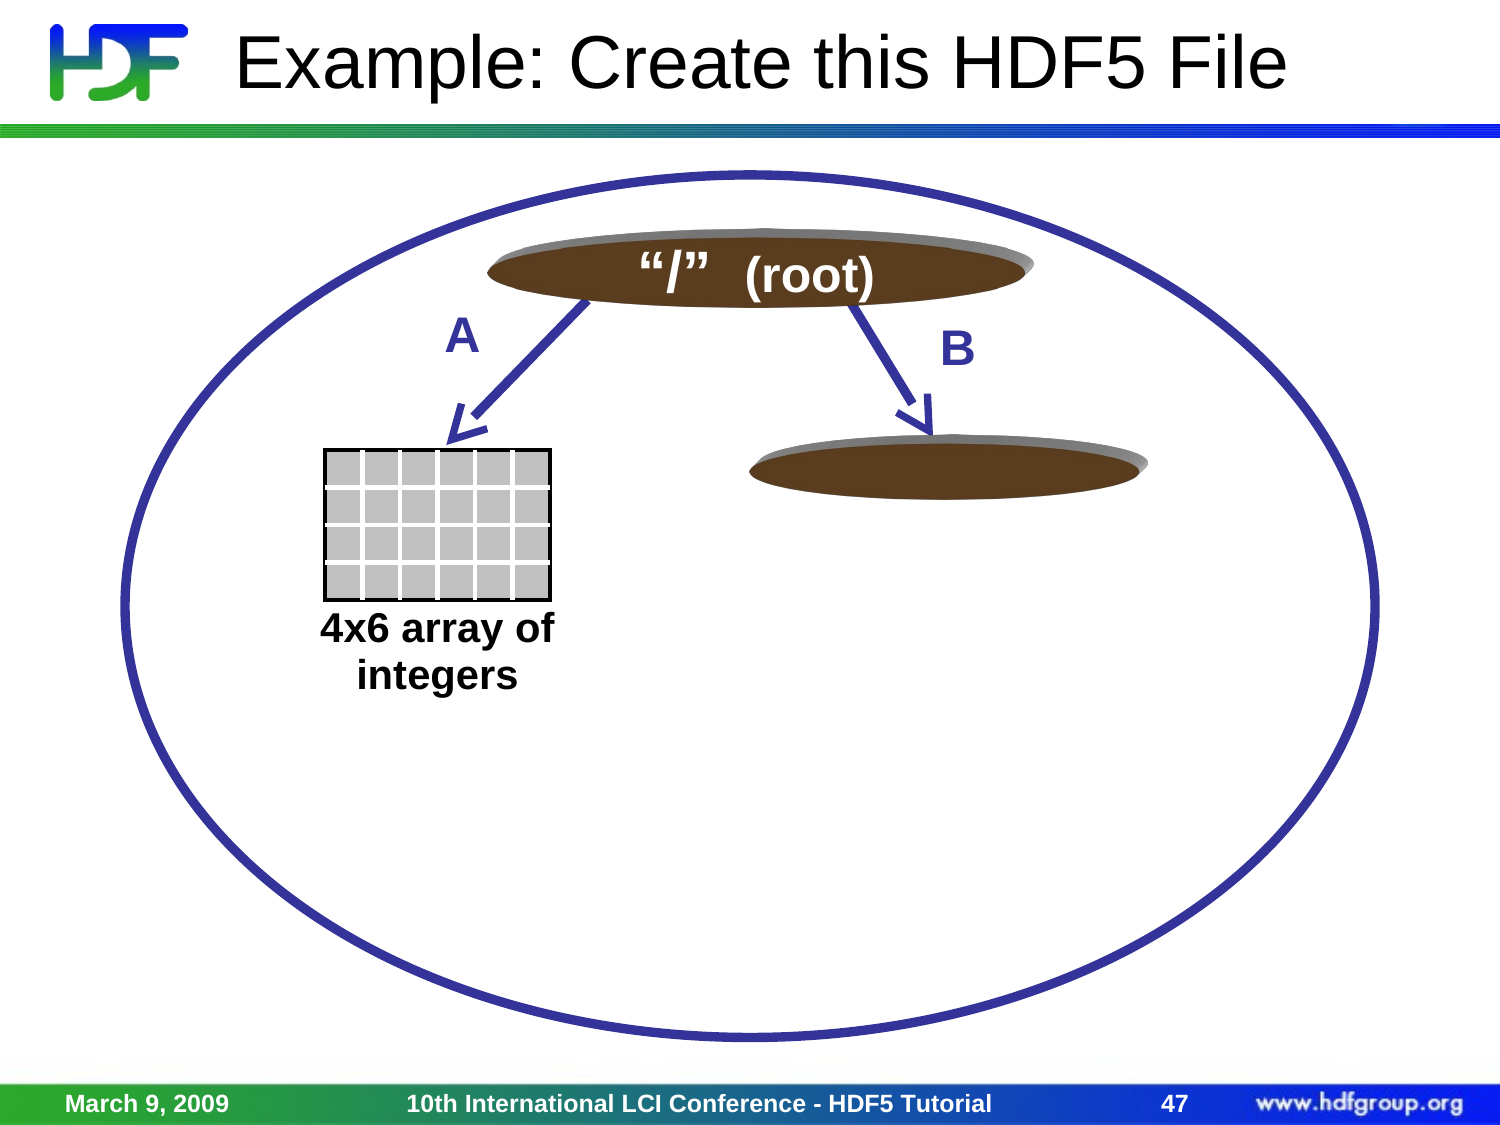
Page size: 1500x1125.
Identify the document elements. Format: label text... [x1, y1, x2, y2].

text_box [365, 490, 398, 523]
text_box [440, 527, 473, 560]
text_box <number> [1112, 1087, 1238, 1125]
text_box [515, 450, 550, 485]
text_box [324, 524, 360, 560]
text_box [324, 561, 360, 597]
text_box [324, 486, 360, 523]
text_box [477, 565, 510, 597]
text_box [402, 490, 435, 523]
text_box [324, 450, 360, 485]
picture [0, 0, 1500, 1125]
text_box [477, 527, 510, 560]
text_box A [337, 299, 588, 372]
text_box [402, 450, 435, 485]
text_box [750, 444, 1139, 500]
text_box B [833, 312, 1084, 384]
text_box [440, 490, 473, 523]
text_box [365, 527, 398, 560]
text_box 4x6 array of integers [249, 597, 626, 706]
text_box [440, 450, 473, 485]
text_box [440, 565, 473, 597]
text_box [402, 565, 435, 597]
text_box [477, 490, 510, 523]
text_box [365, 565, 398, 597]
text_box [515, 527, 550, 560]
text_box [477, 450, 510, 485]
title Example: Create this HDF5 File [187, 13, 1338, 113]
text_box [515, 490, 550, 523]
text_box [515, 565, 550, 597]
text_box 10th International LCI Conference - HDF5 Tutorial [374, 1087, 1026, 1125]
text_box [402, 527, 435, 560]
text_box [365, 450, 398, 485]
text_box March 9, 2009 [49, 1087, 374, 1125]
